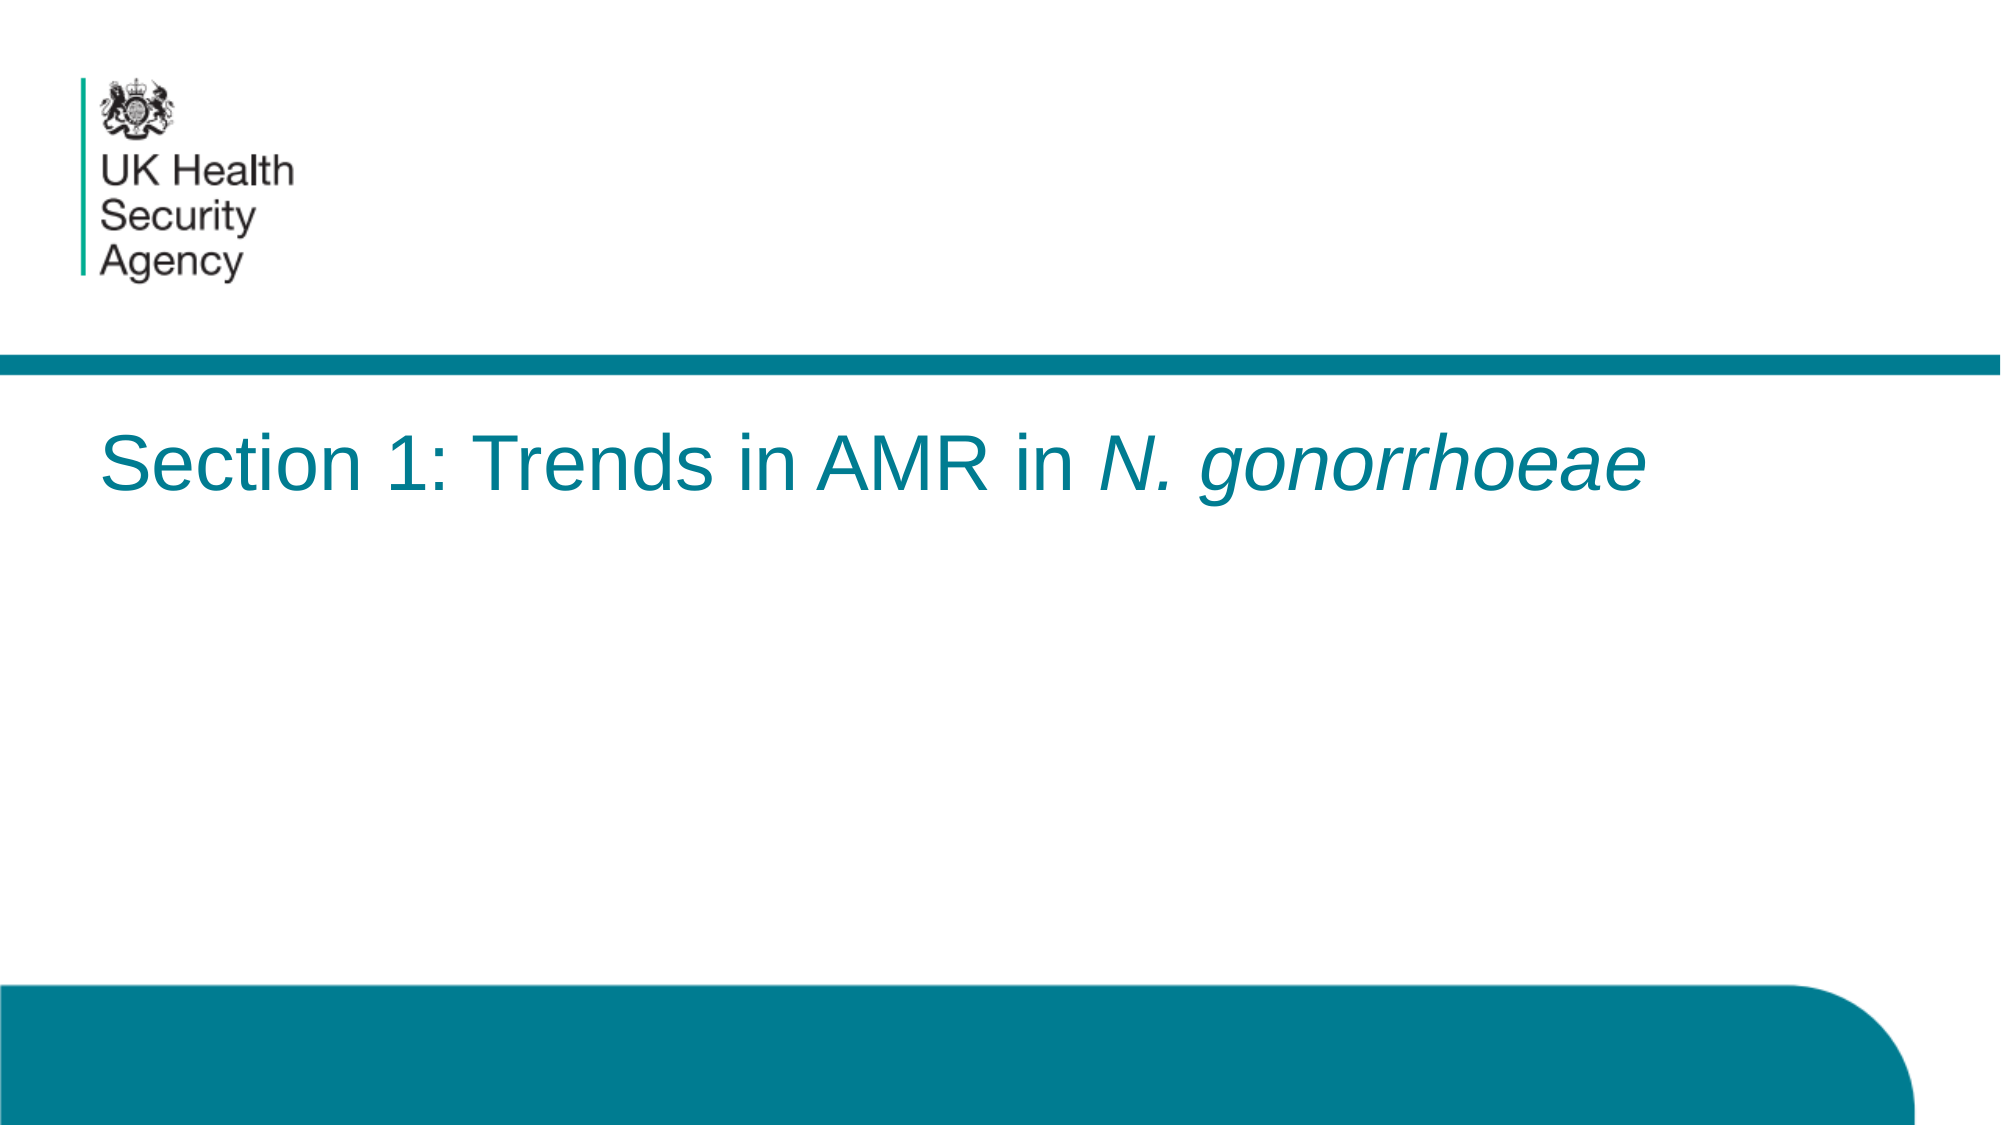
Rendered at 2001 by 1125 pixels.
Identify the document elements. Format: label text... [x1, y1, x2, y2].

title Section 1: Trends in AMR in N. gonorrhoeae [84, 414, 1804, 807]
